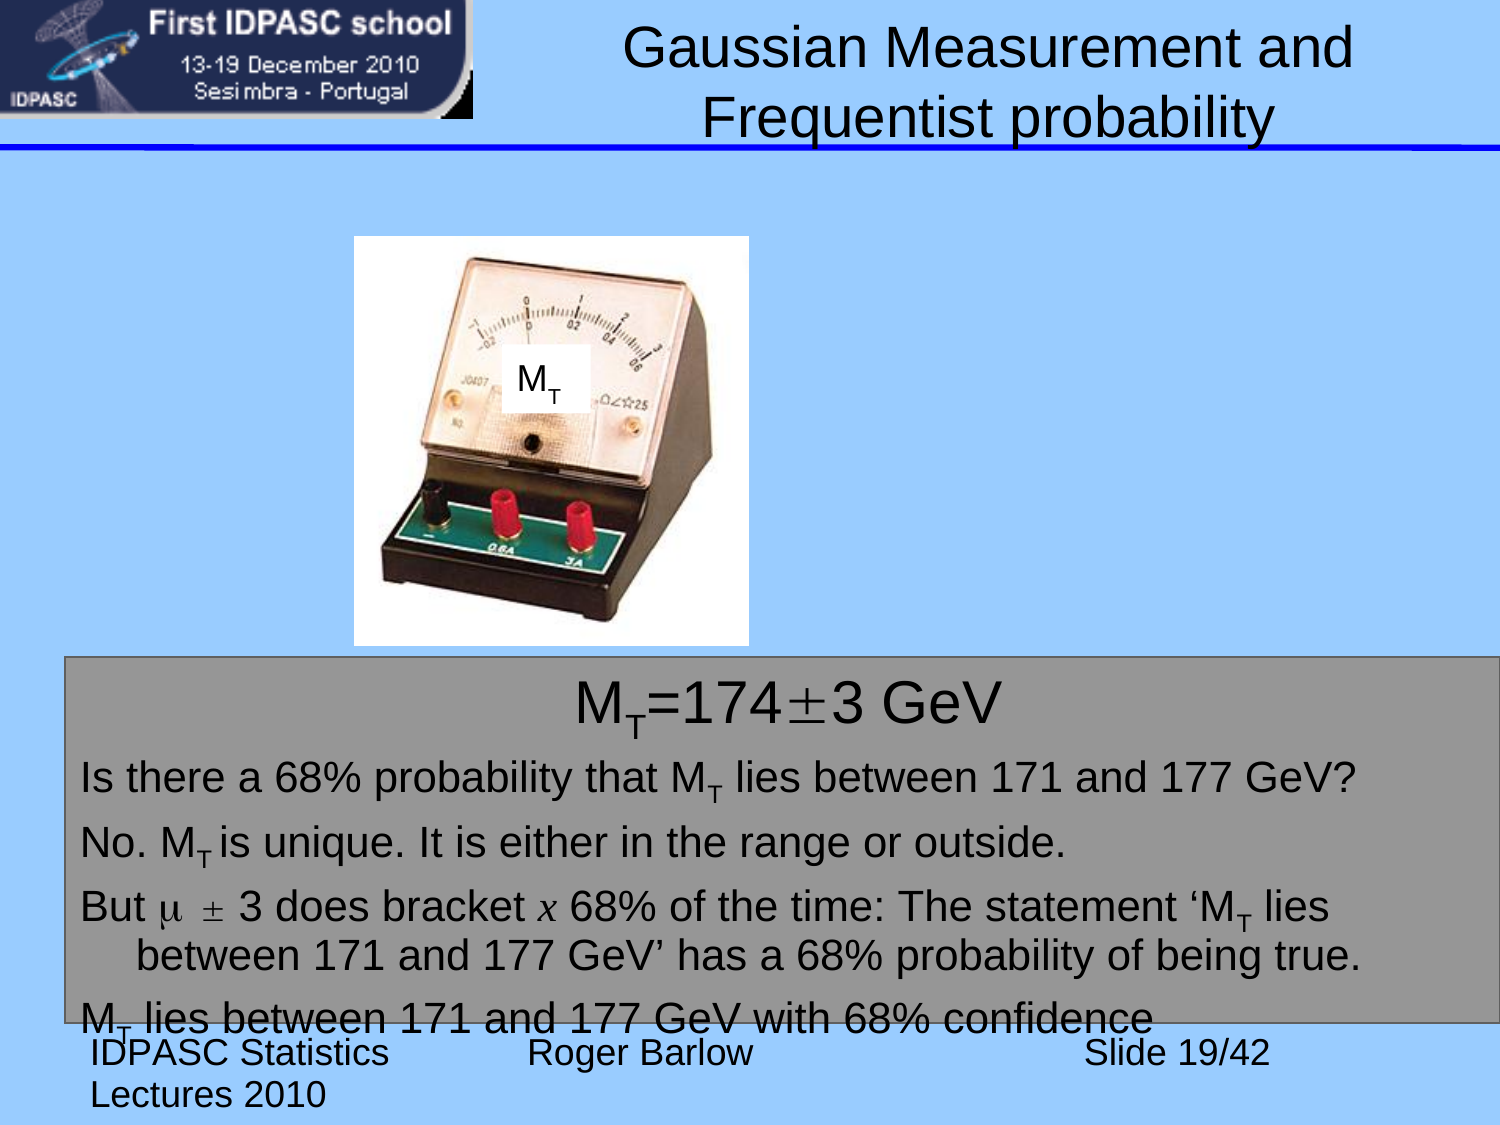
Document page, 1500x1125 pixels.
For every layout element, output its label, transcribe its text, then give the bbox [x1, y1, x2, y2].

text_box MT [501, 344, 591, 414]
picture [354, 236, 749, 646]
text_box MT=1743 GeV Is there a 68% probability that MT lies between 171 and 177 GeV? No. MT is unique. It is either in the range or outside. But  3 does bracket x 68% of the time: The statement ‘MT lies between 171 and 177 GeV’ has a 68% probability of being true. MT lies between 171 and 177 GeV with 68% confidence [64, 657, 1500, 1024]
title Gaussian Measurement and Frequentist probability [501, 1, 1477, 207]
picture [0, 0, 473, 119]
